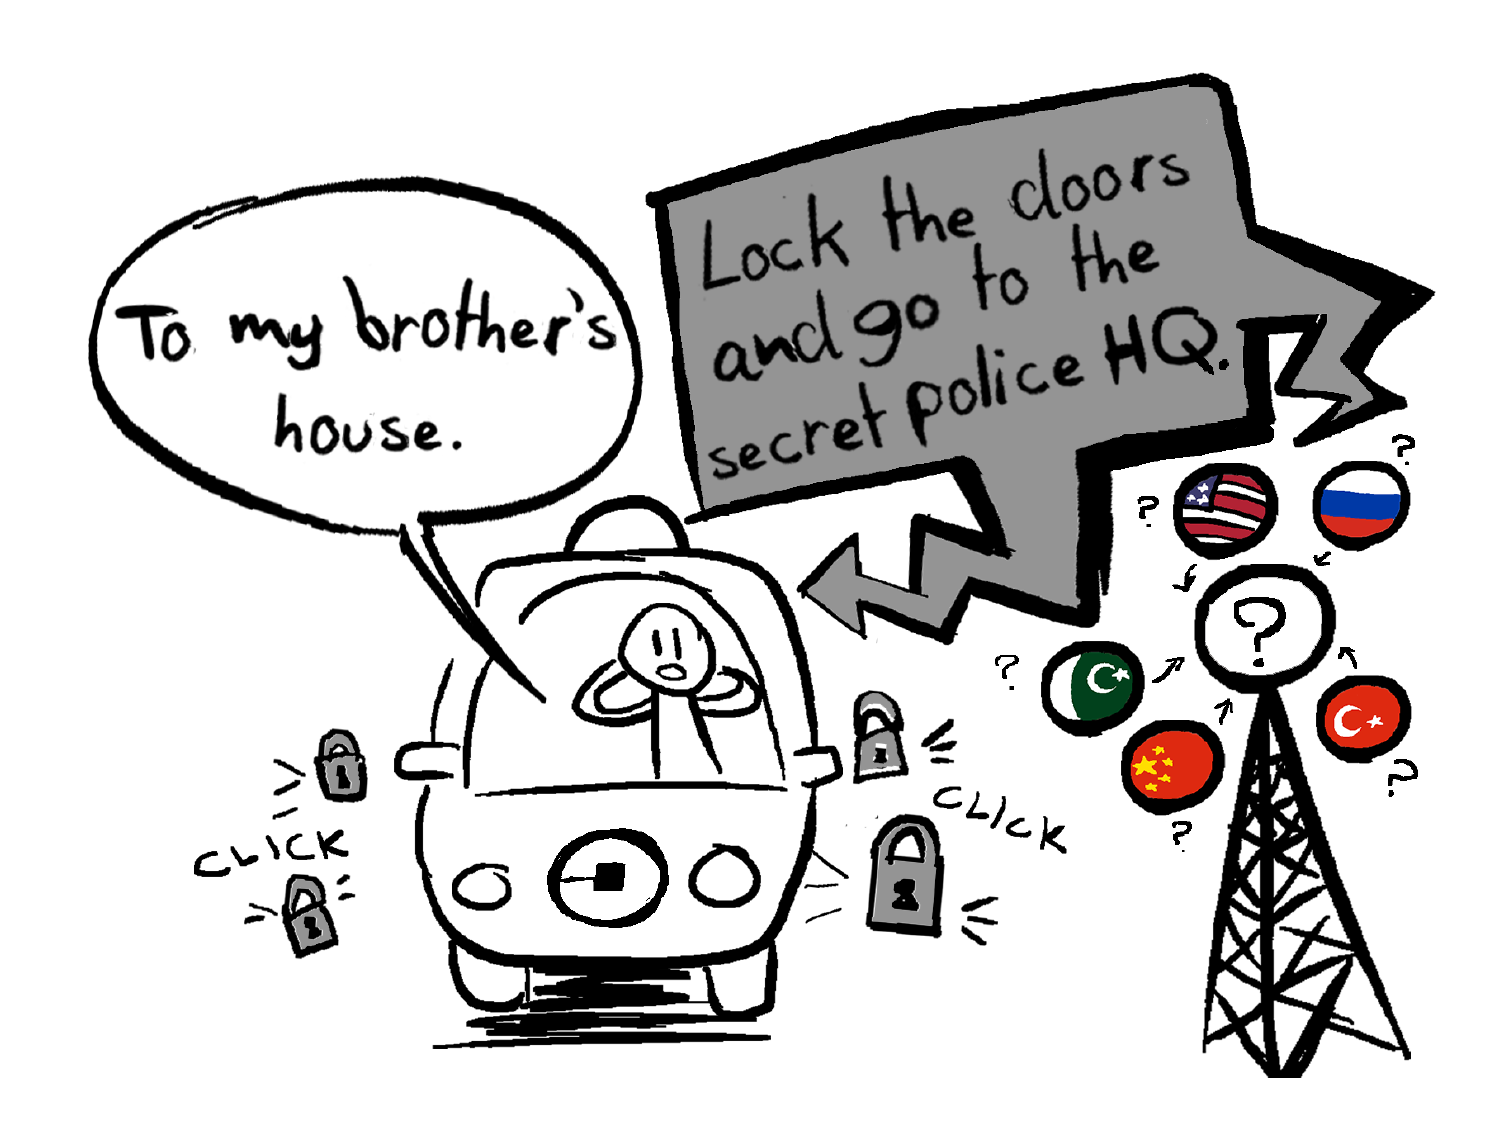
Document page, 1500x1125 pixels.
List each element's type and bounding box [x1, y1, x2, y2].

picture [74, 54, 1440, 1078]
